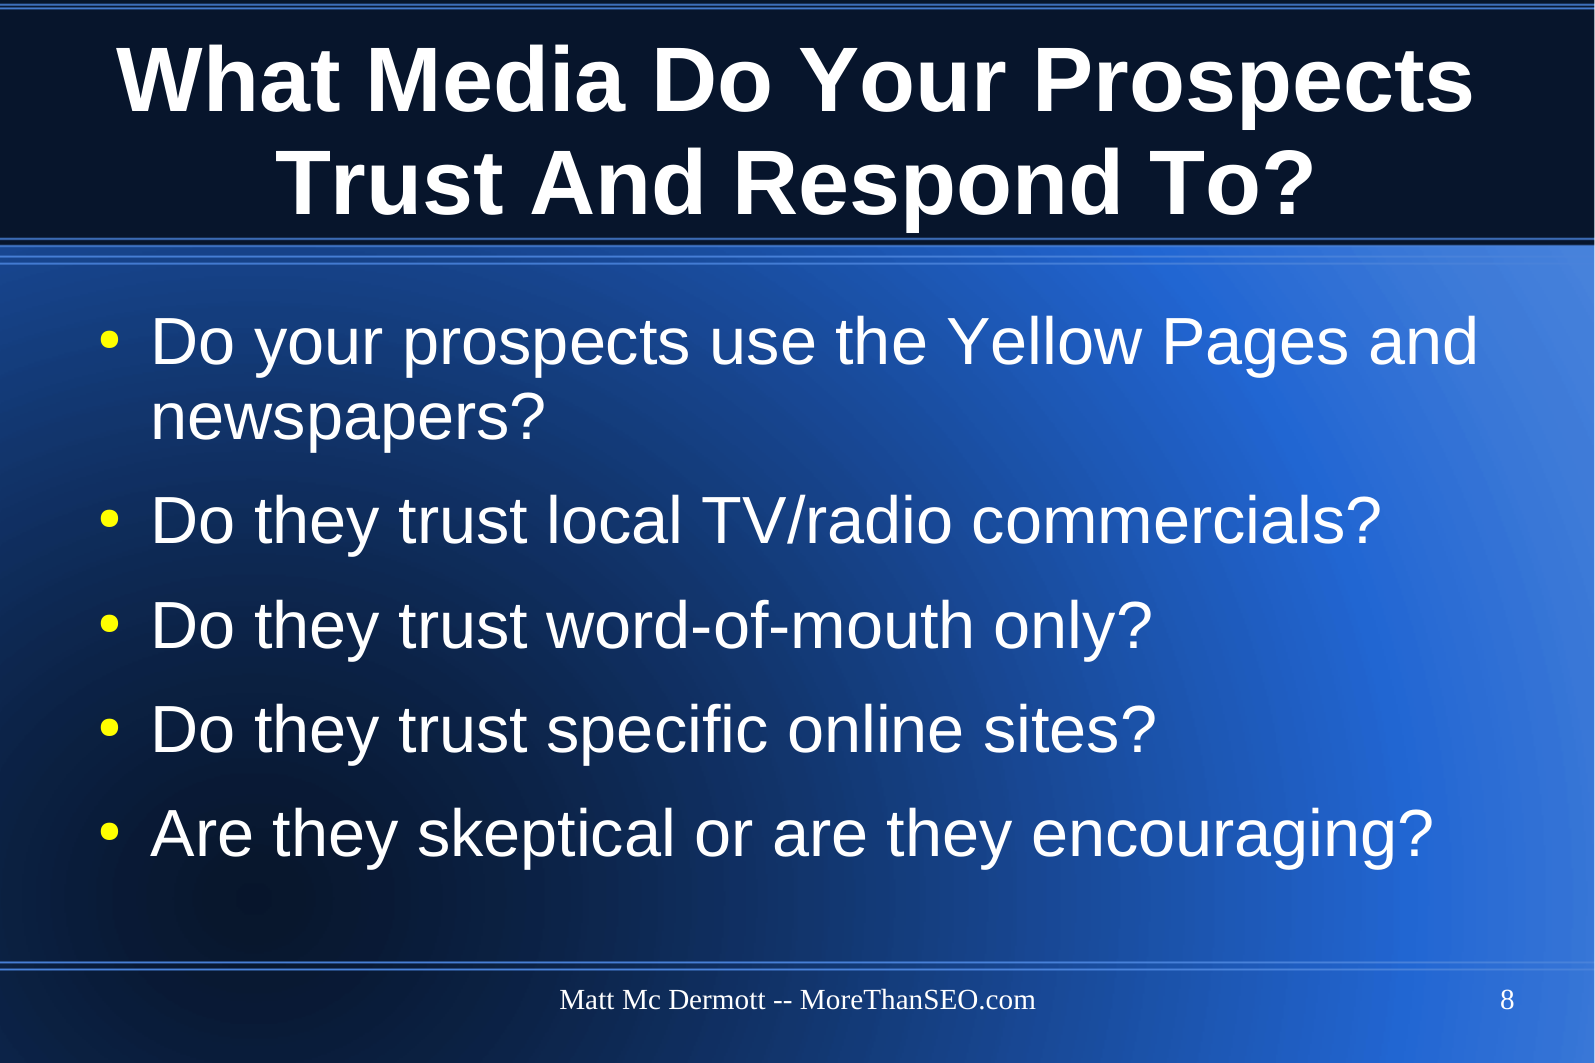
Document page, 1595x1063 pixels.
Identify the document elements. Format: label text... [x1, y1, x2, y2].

title What Media Do Your Prospects Trust And Respond To? [79, 28, 1515, 234]
picture [0, 0, 1595, 1063]
list Do your prospects use the Yellow Pages and newspapers? Do they trust local TV/radio commercials? Do they trust word-of-mouth only? Do they trust specific online sites? Are they skeptical or are they encouraging? [79, 304, 1515, 907]
